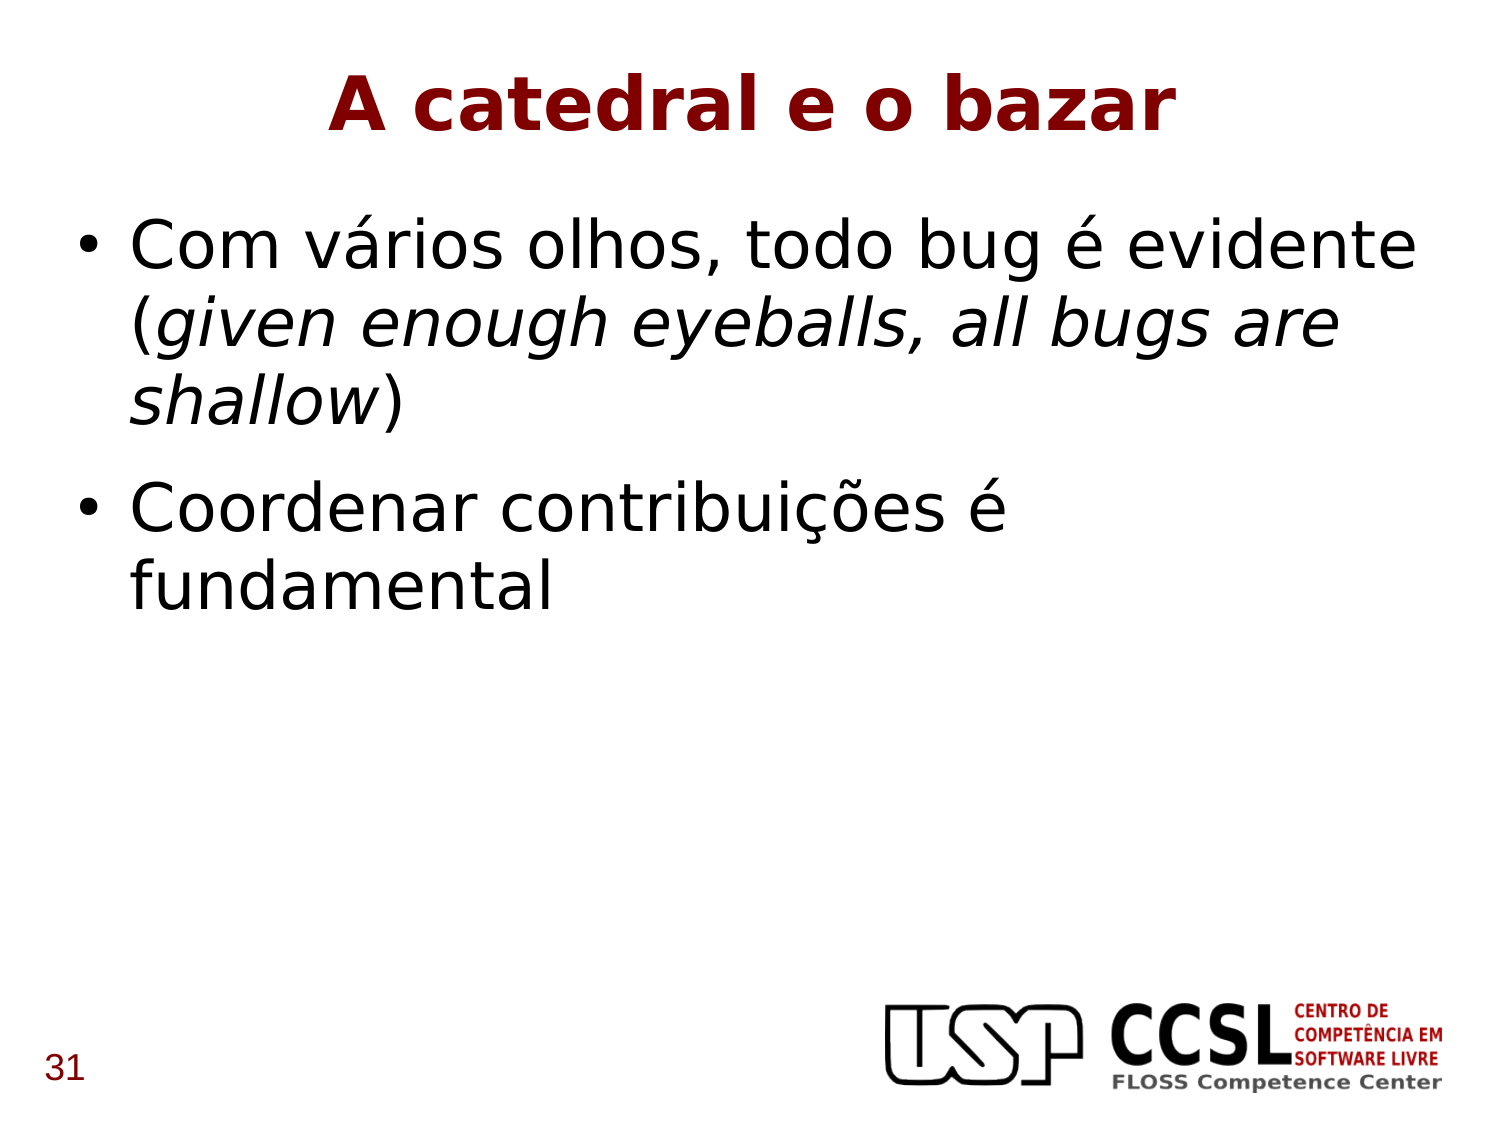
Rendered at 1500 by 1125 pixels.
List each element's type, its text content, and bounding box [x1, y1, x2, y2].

title A catedral e o bazar [59, 29, 1447, 180]
picture [885, 1003, 1442, 1093]
list Com vários olhos, todo bug é evidente (given enough eyeballs, all bugs are shallow) Coordenar contribuições é fundamental [59, 206, 1447, 950]
